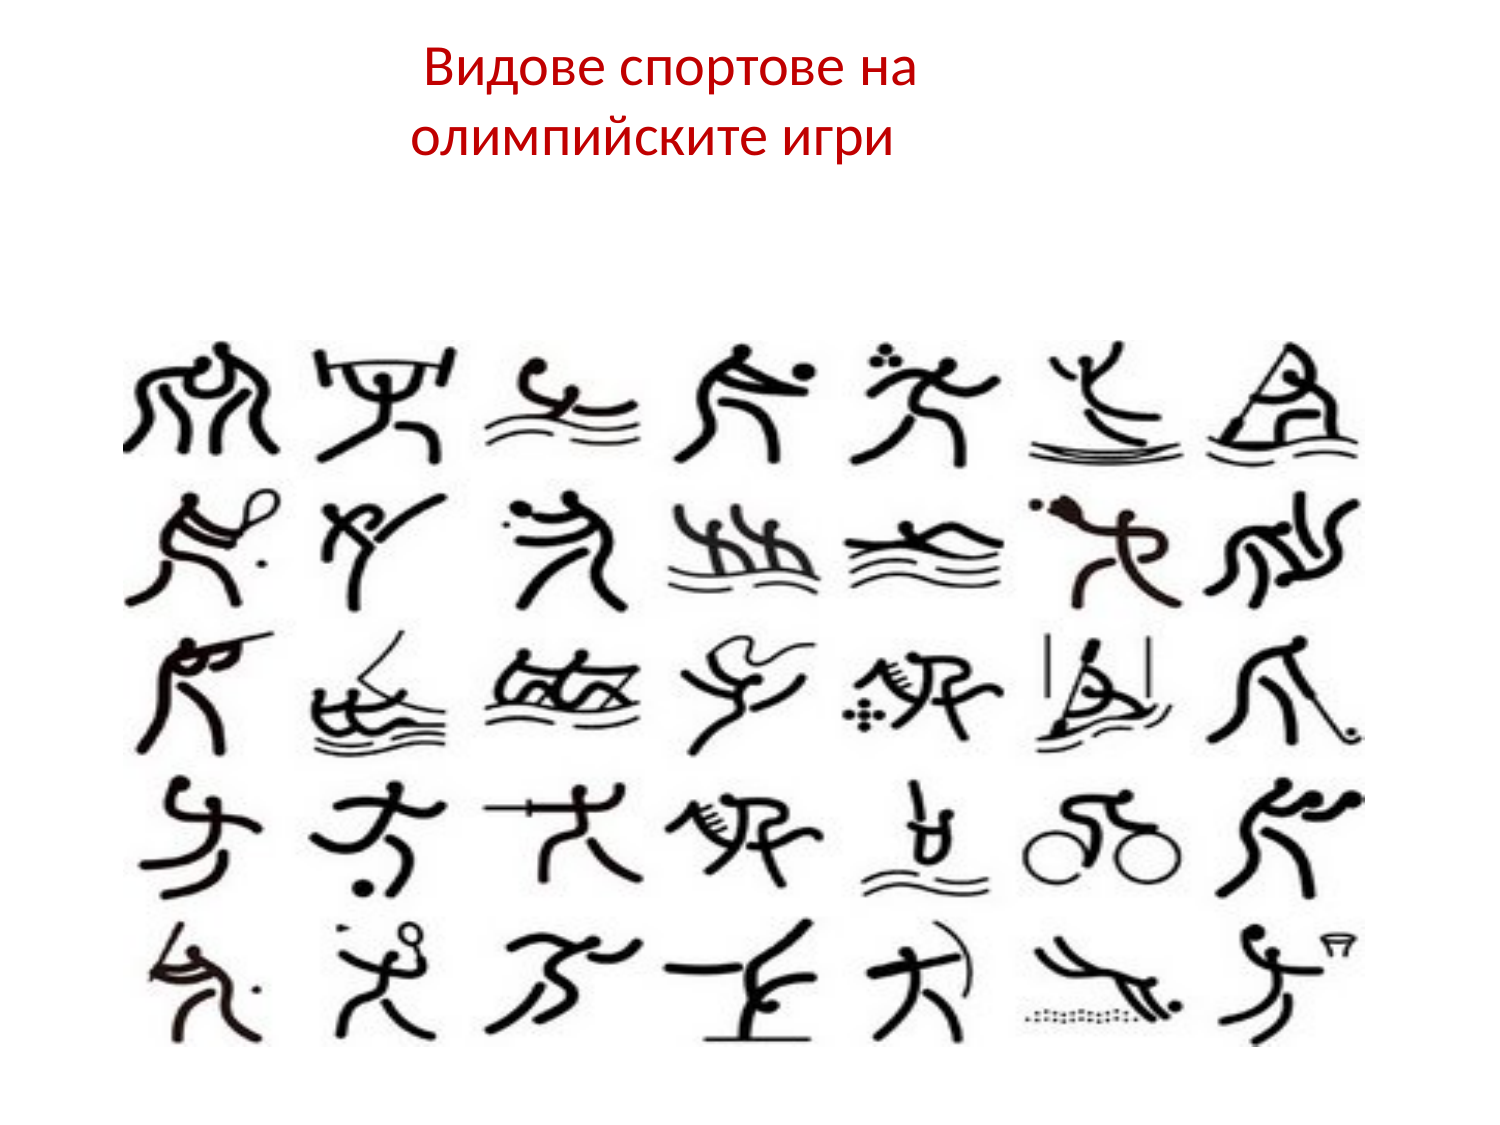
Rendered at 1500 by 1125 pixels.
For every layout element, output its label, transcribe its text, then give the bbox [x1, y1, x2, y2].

text_box Видове спортове на олимпийските игри [395, 19, 1270, 176]
picture [123, 340, 1365, 1047]
